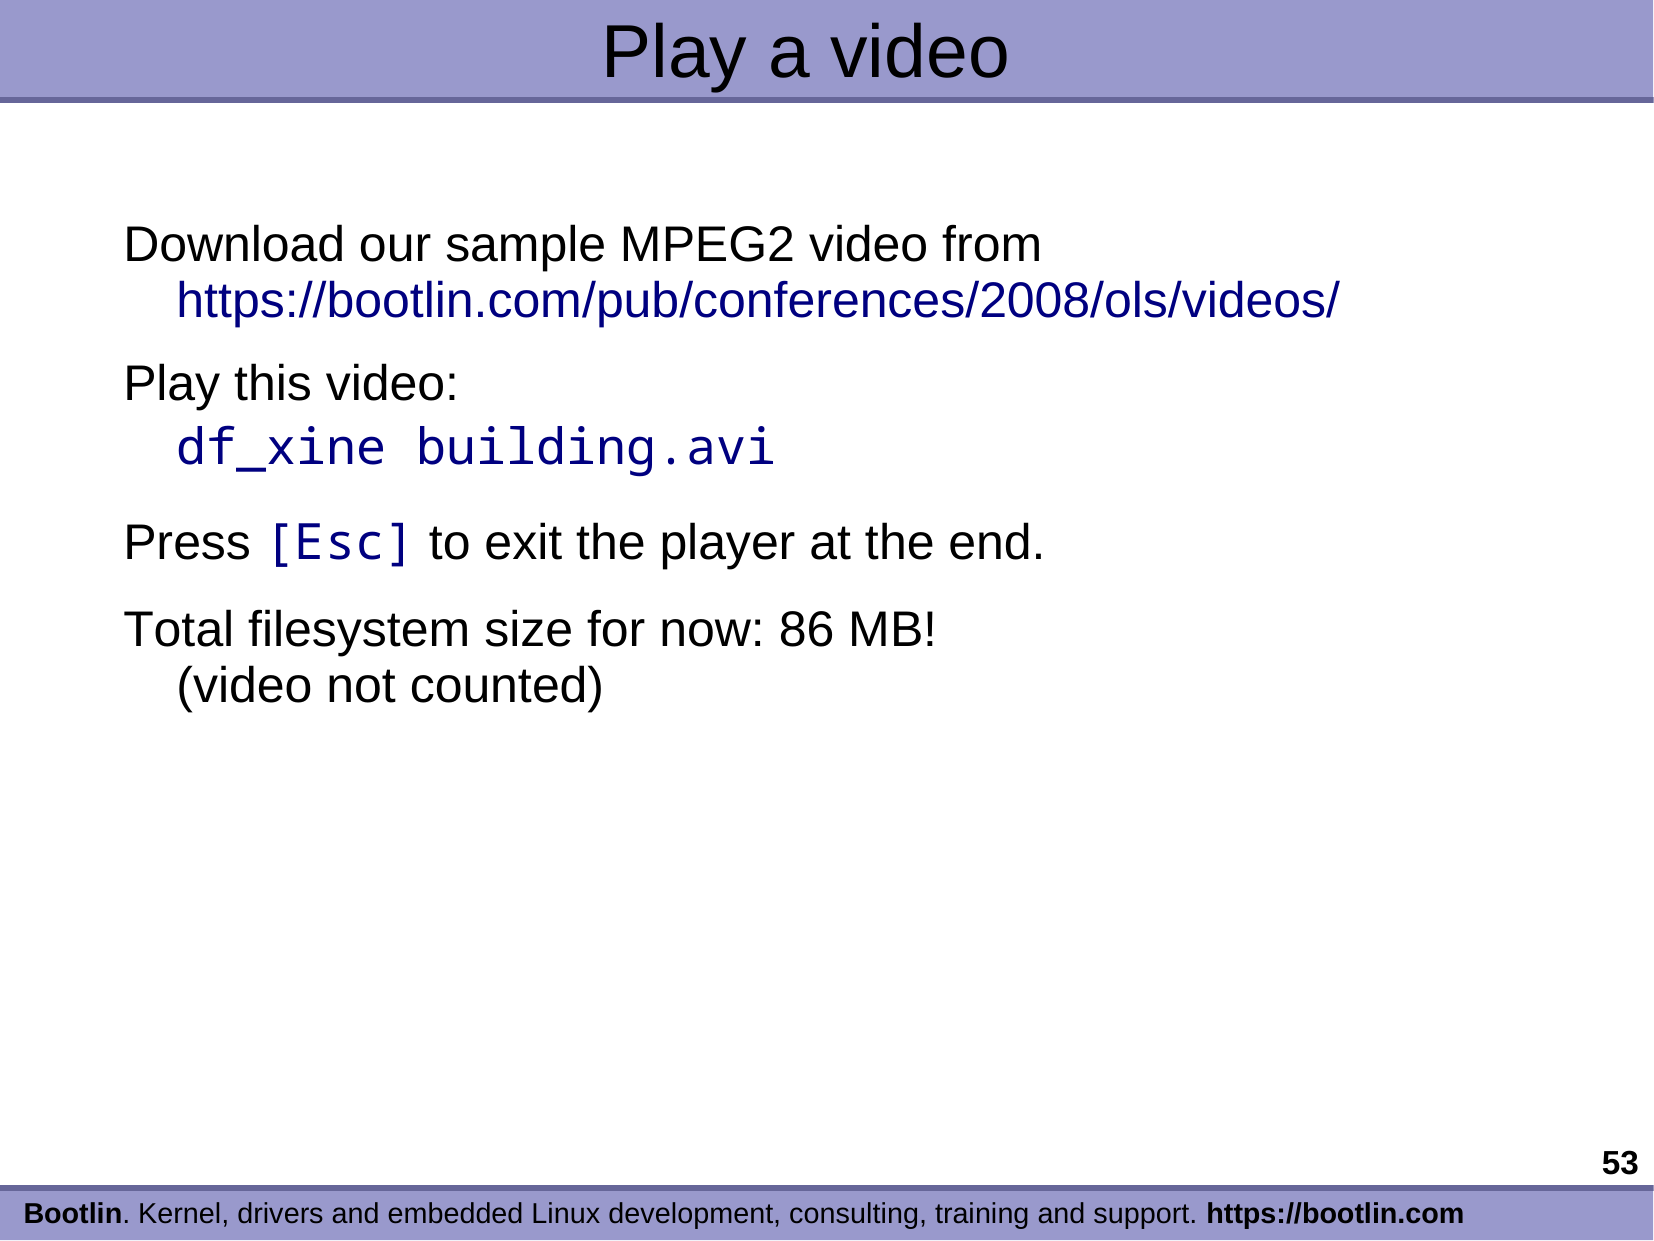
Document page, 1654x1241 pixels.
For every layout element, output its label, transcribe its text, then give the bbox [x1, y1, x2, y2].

list Download our sample MPEG2 video from https://bootlin.com/pub/conferences/2008/ols/videos/ Play this video: df_xine building.avi Press [Esc] to exit the player at the end. Total filesystem size for now: 86 MB! (video not counted) [105, 216, 1518, 1066]
title Play a video [60, 5, 1551, 97]
